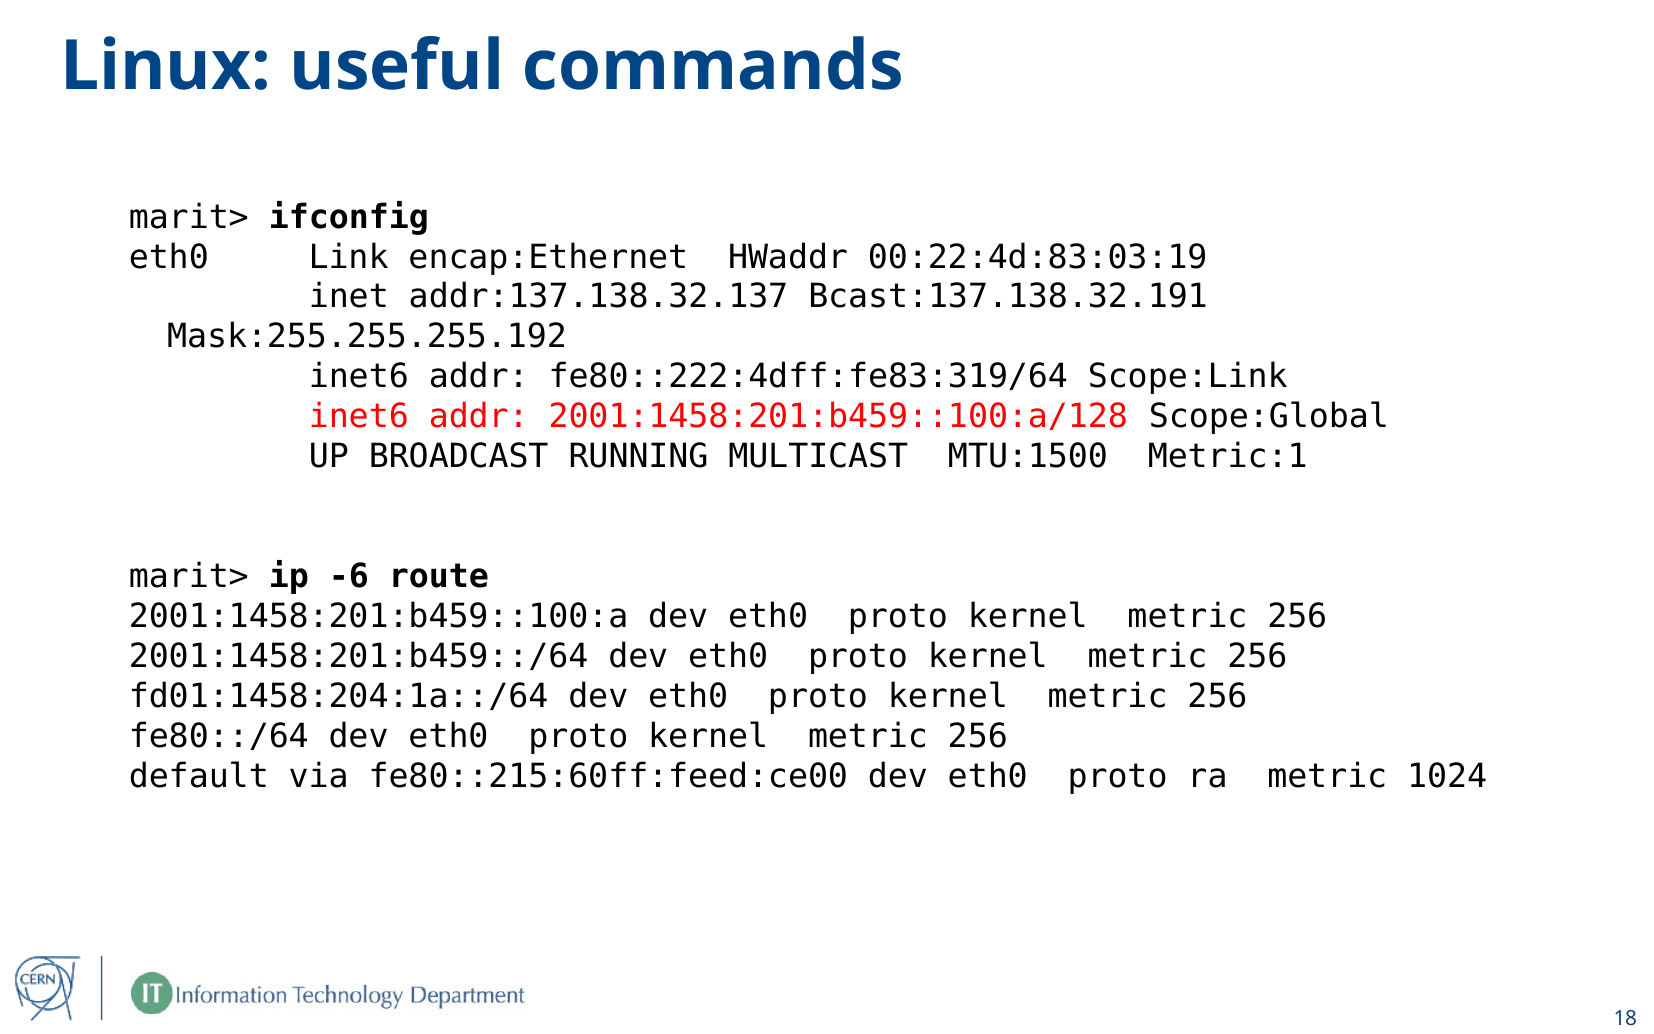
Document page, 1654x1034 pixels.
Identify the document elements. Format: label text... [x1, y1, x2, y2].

picture [17, 985, 59, 1001]
picture [16, 985, 64, 1032]
text_box marit> ifconfig eth0 Link encap:Ethernet HWaddr 00:22:4d:83:03:19 inet addr:137.138.32.137 Bcast:137.138.32.191 Mask:255.255.255.192 inet6 addr: fe80::222:4dff:fe83:319/64 Scope:Link inet6 addr: 2001:1458:201:b459::100:a/128 Scope:Global UP BROADCAST RUNNING MULTICAST MTU:1500 Metric:1 marit> ip -6 route 2001:1458:201:b459::100:a dev eth0 proto kernel metric 256 2001:1458:201:b459::/64 dev eth0 proto kernel metric 256 fd01:1458:204:1a::/64 dev eth0 proto kernel metric 256 fe80::/64 dev eth0 proto kernel metric 256 default via fe80::215:60ff:feed:ce00 dev eth0 proto ra metric 1024 [113, 187, 1574, 907]
title Linux: useful commands [60, 0, 1528, 138]
picture [131, 972, 774, 1014]
